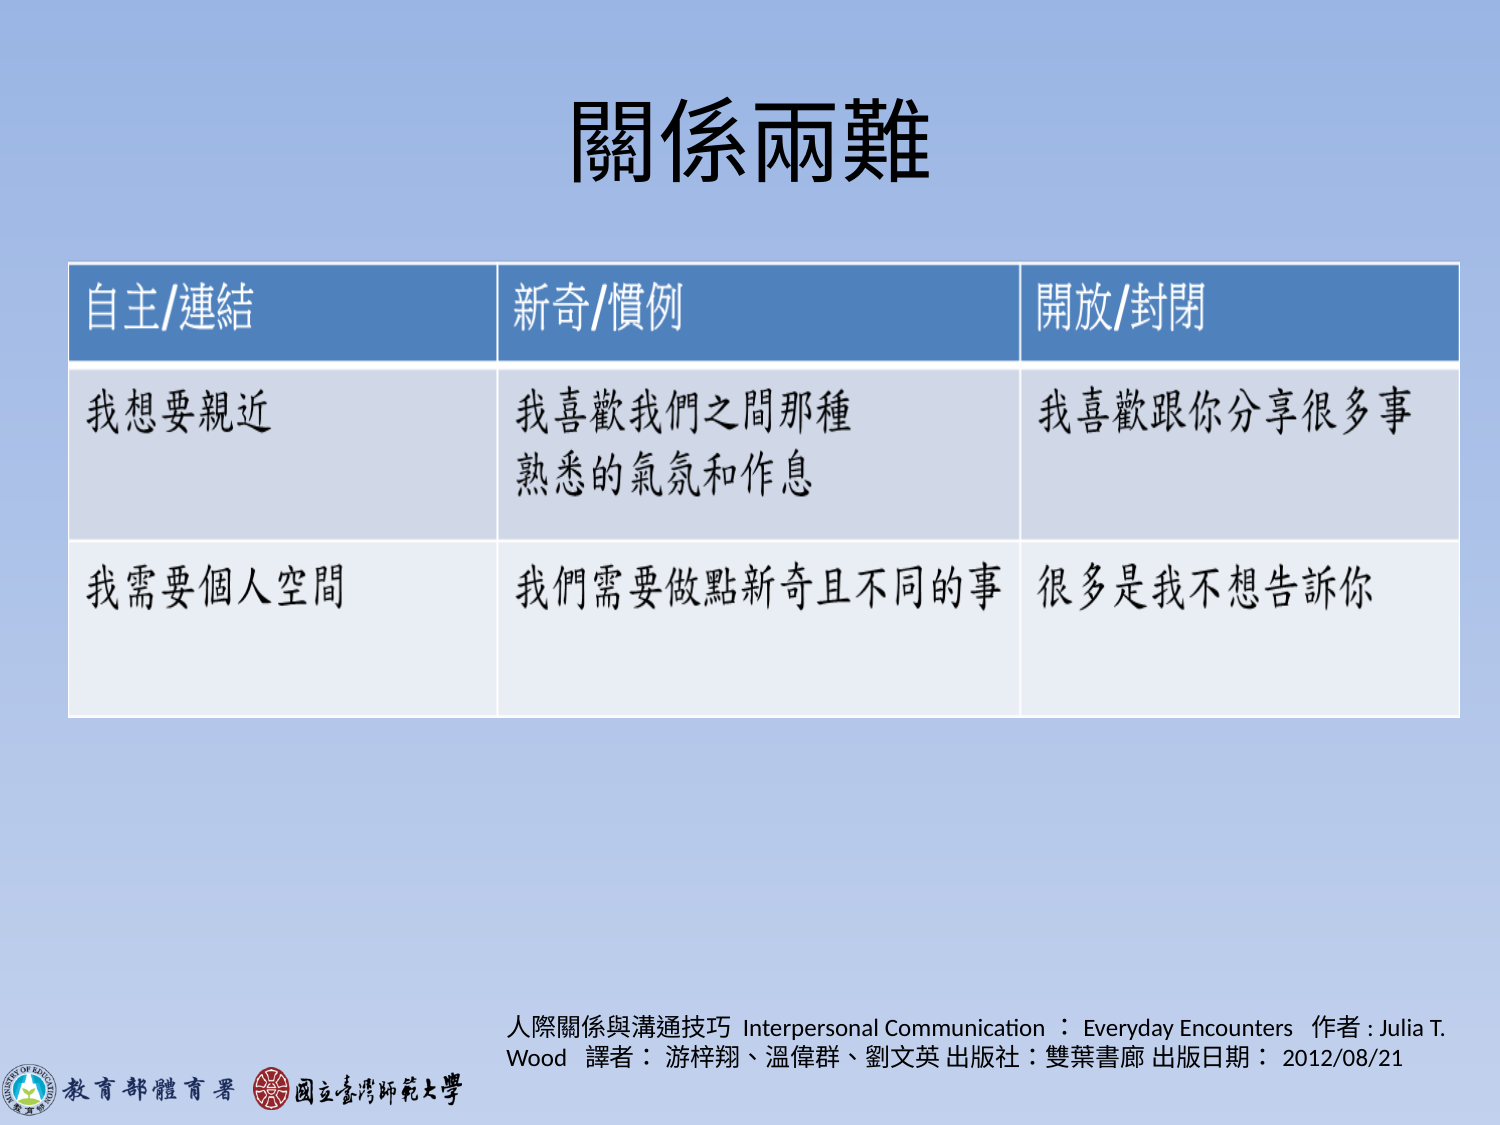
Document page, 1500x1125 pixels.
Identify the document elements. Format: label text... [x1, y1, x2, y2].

title 關係兩難 [75, 45, 1426, 233]
picture [68, 258, 1460, 718]
text_box 人際關係與溝通技巧 Interpersonal Communication：Everyday Encounters 作者: Julia T. Wood 譯者： 游梓翔、溫偉群、劉文英 出版社：雙葉書廊 出版日期：2012/08/21 [491, 1004, 1500, 1079]
